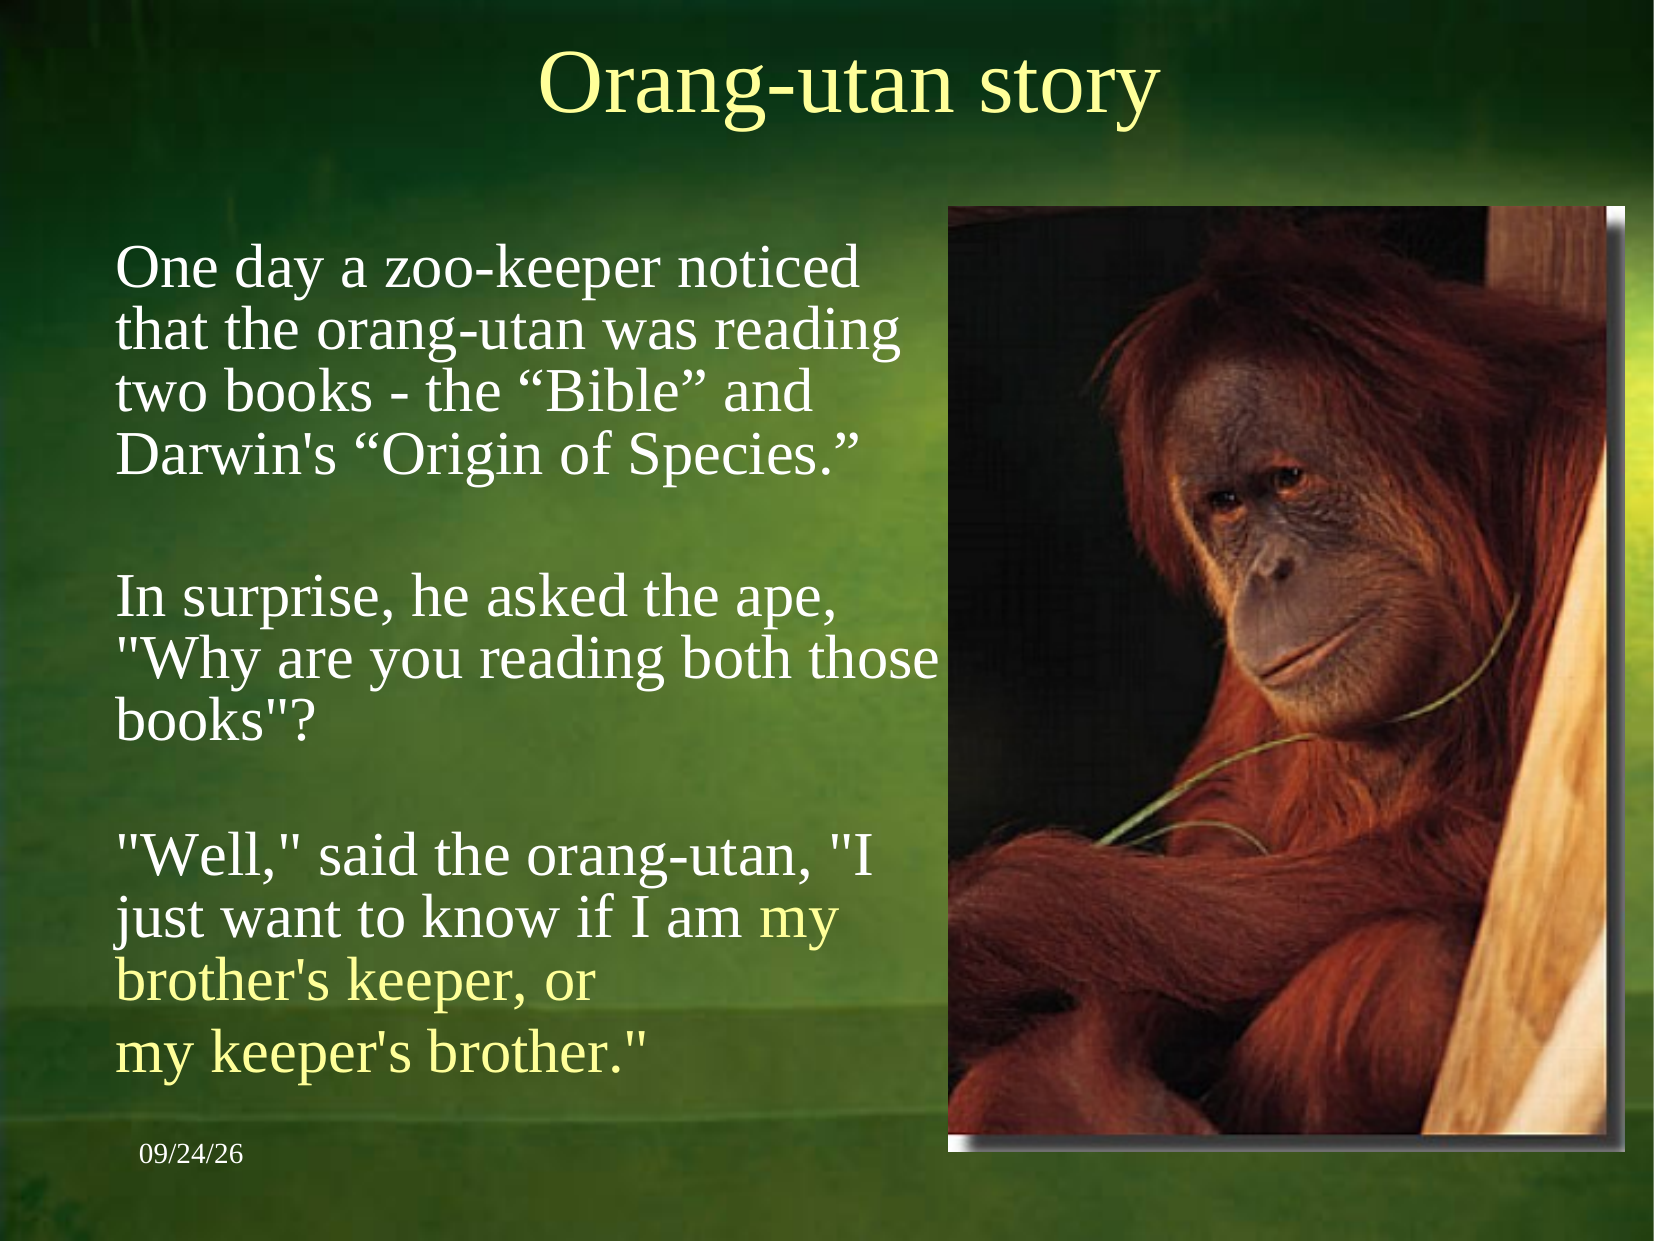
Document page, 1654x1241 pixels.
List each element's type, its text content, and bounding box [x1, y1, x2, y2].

title Orang-utan story [147, 0, 1554, 178]
subtitle One day a zoo-keeper noticed that the orang-utan was reading two books - the “Bible” and Darwin's “Origin of Species.” In surprise, he asked the ape, "Why are you reading both those books"? "Well," said the orang-utan, "I just want to know if I am my brother's keeper, or my keeper's brother." [59, 206, 945, 1117]
picture [0, 0, 1654, 1241]
